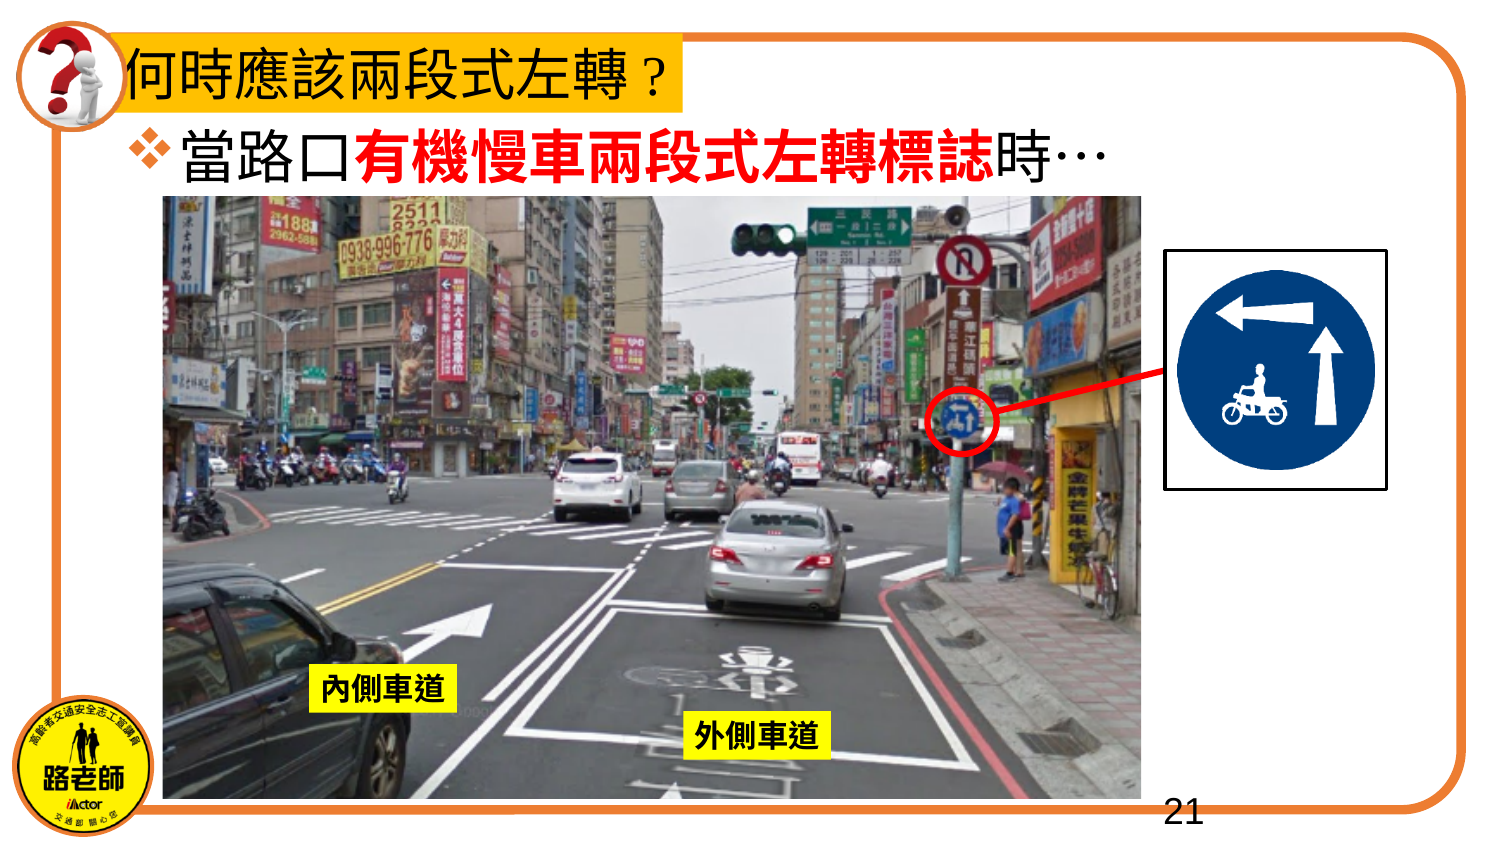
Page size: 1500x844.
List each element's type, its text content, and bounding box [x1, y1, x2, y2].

text_box 當路口有機慢車兩段式左轉標誌時… [1167, 252, 1385, 488]
picture [14, 20, 130, 136]
text_box 外側車道 [683, 711, 831, 760]
text_box 內側車道 [309, 664, 457, 713]
picture [16, 699, 150, 833]
text_box 當路口有機慢車兩段式左轉標誌時… [112, 114, 1444, 749]
picture [931, 393, 993, 450]
picture [162, 196, 1142, 799]
text_box 何時應該兩段式左轉? [130, 33, 683, 113]
picture [1177, 270, 1375, 470]
